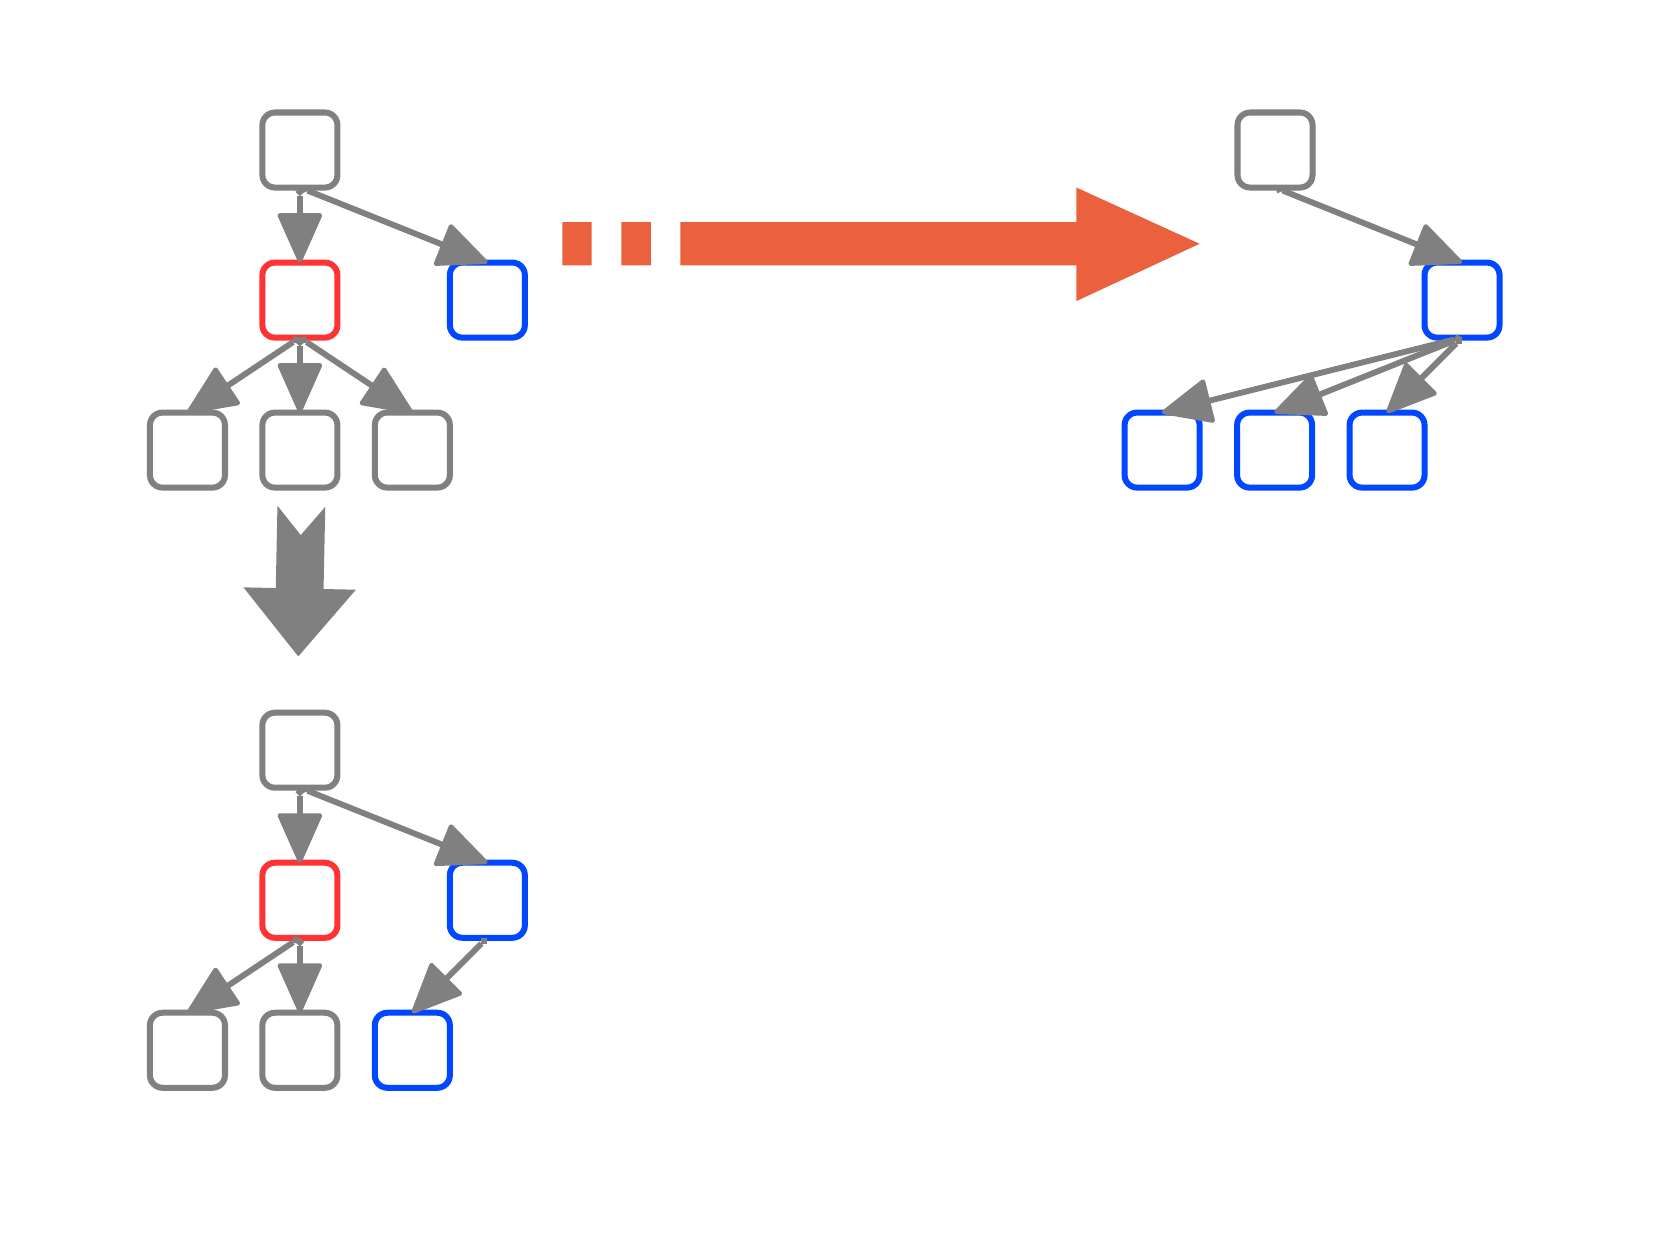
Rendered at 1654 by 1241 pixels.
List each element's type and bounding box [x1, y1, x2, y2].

text_box [680, 187, 1200, 302]
text_box [621, 222, 651, 266]
text_box [562, 222, 592, 266]
text_box [243, 505, 356, 657]
